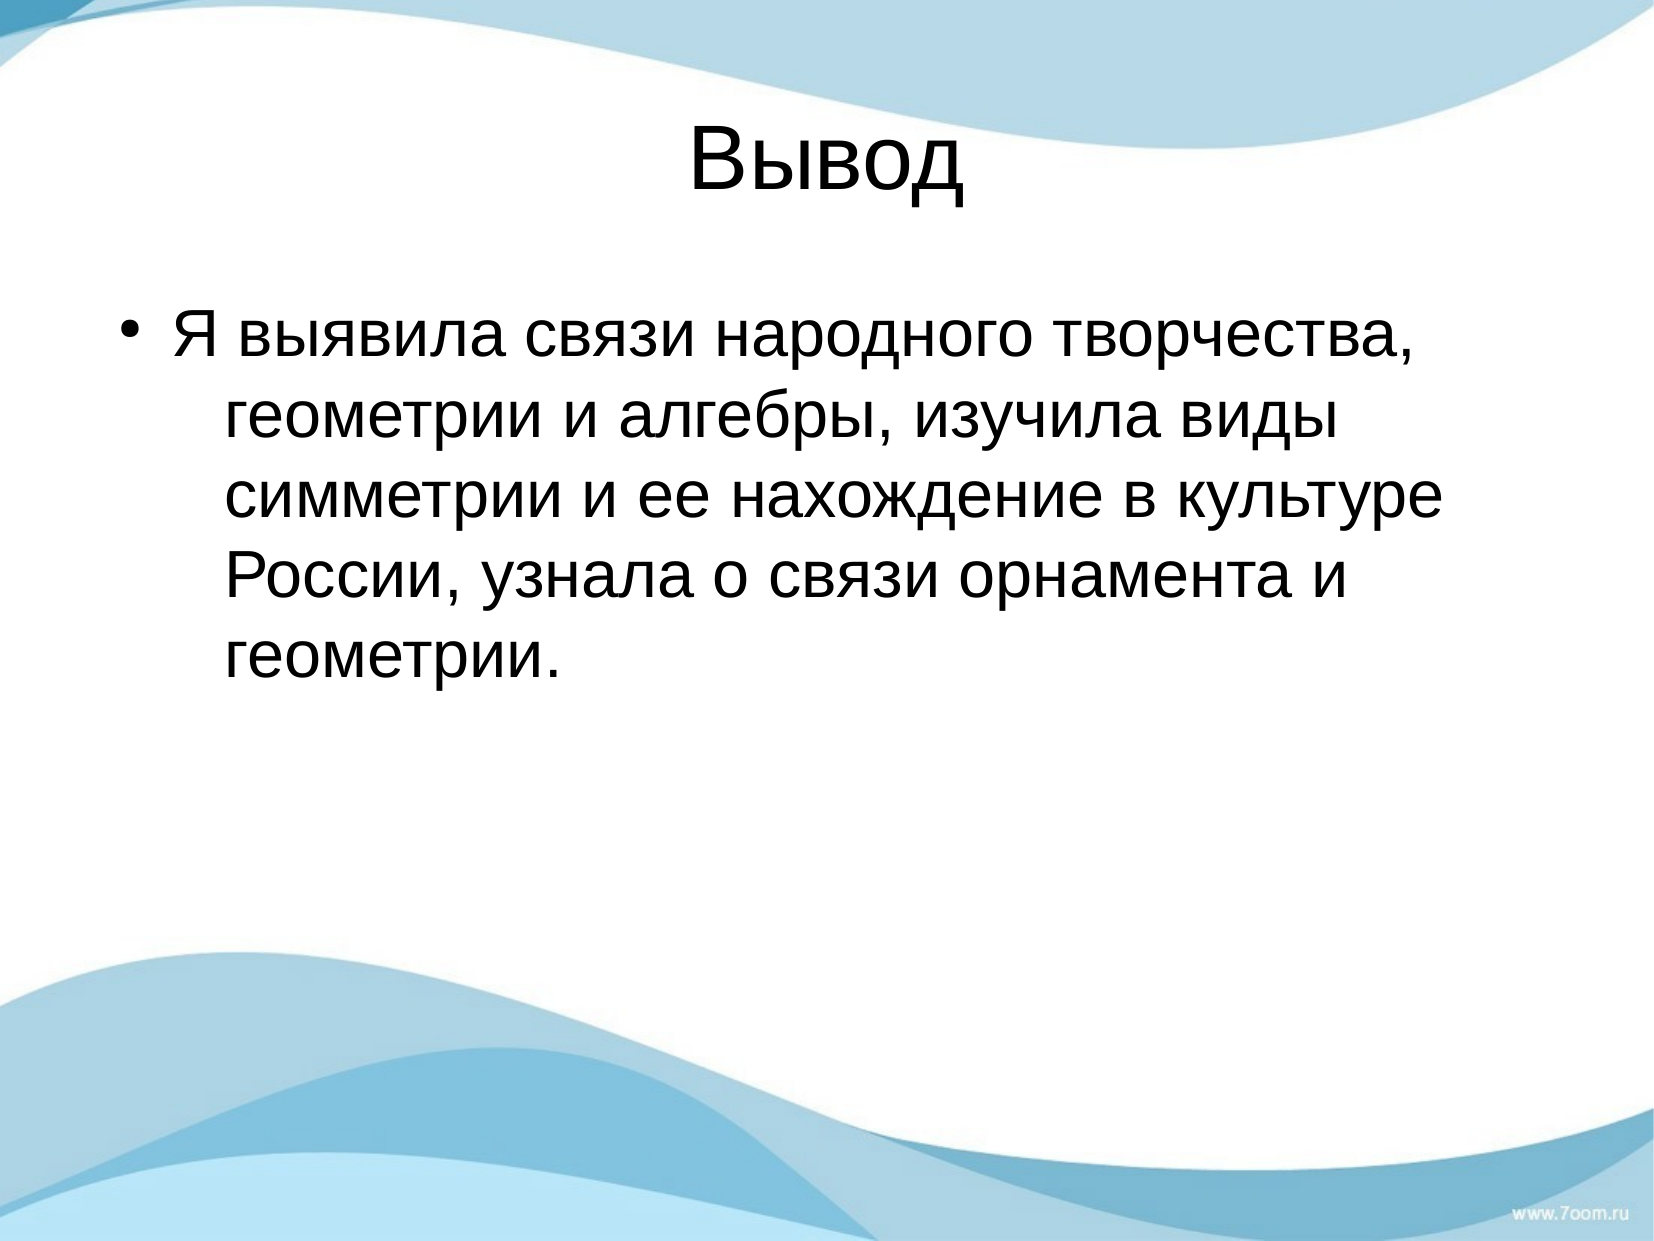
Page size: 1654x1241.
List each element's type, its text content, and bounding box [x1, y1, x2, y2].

list Я выявила связи народного творчества, геометрии и алгебры, изучила виды симметрии и ее нахождение в культуре России, узнала о связи орнамента и геометрии. [82, 290, 1571, 1094]
title Вывод [82, 49, 1571, 257]
